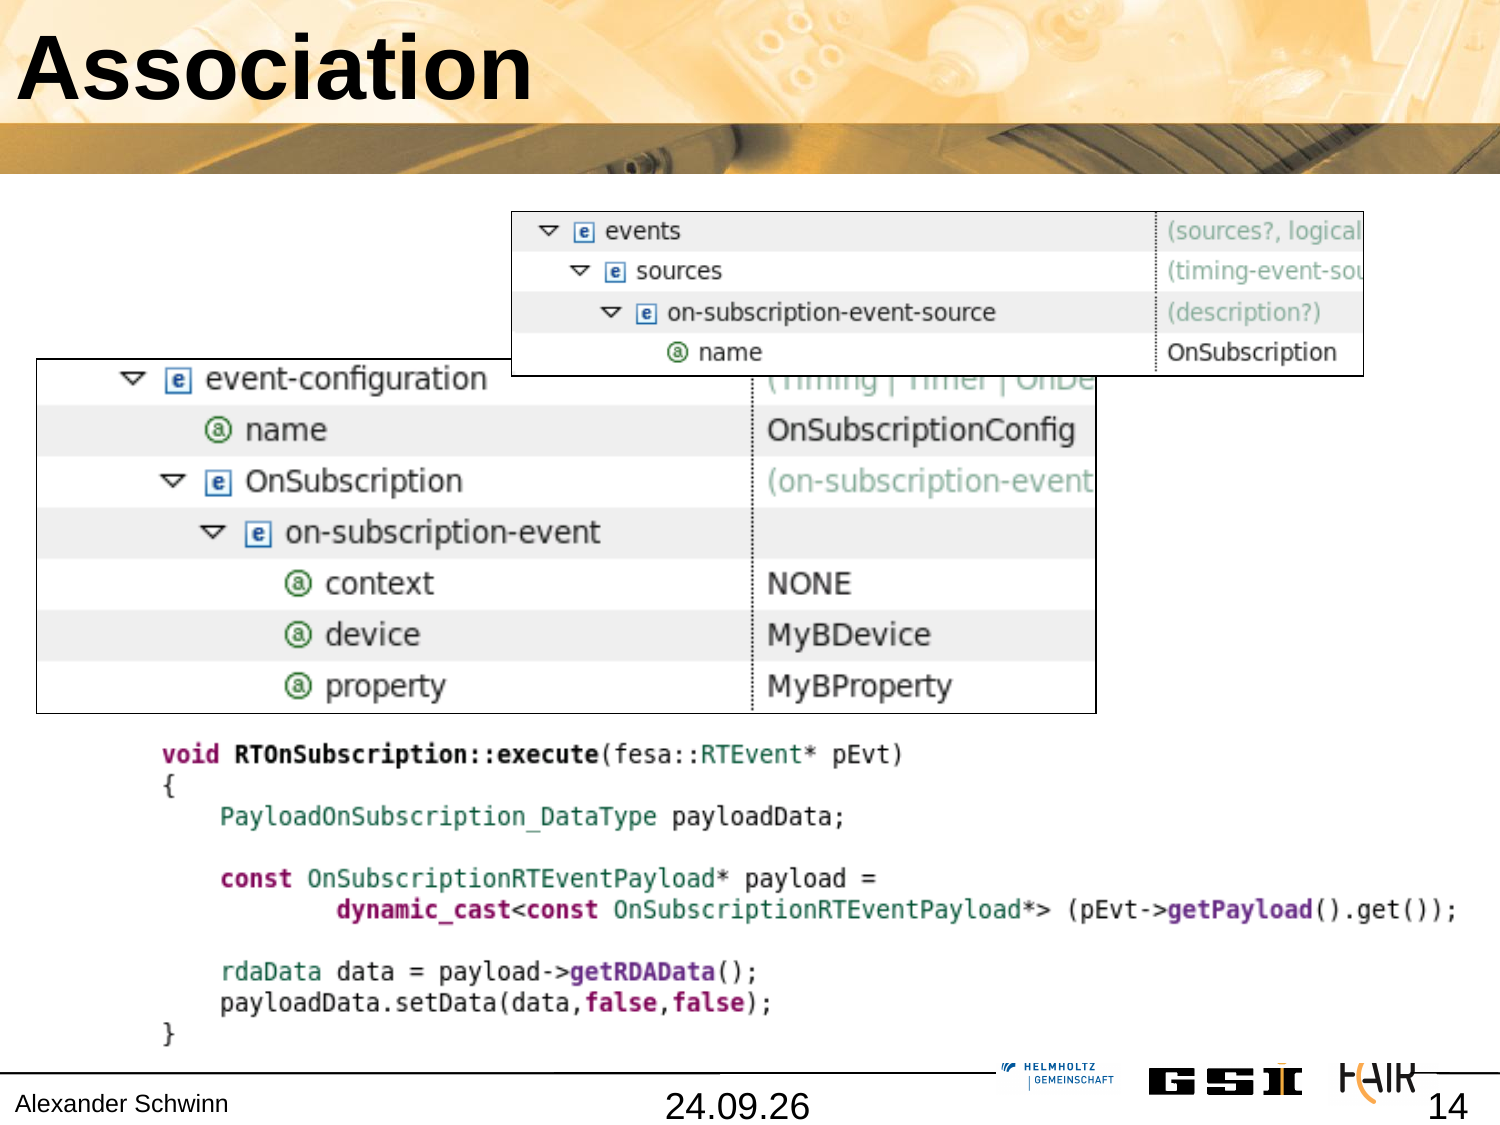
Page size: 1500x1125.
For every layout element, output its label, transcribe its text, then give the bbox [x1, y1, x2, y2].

title Association [0, 0, 1500, 126]
picture [0, 126, 1500, 175]
picture [37, 359, 1096, 713]
picture [162, 738, 1463, 1106]
picture [512, 212, 1363, 376]
